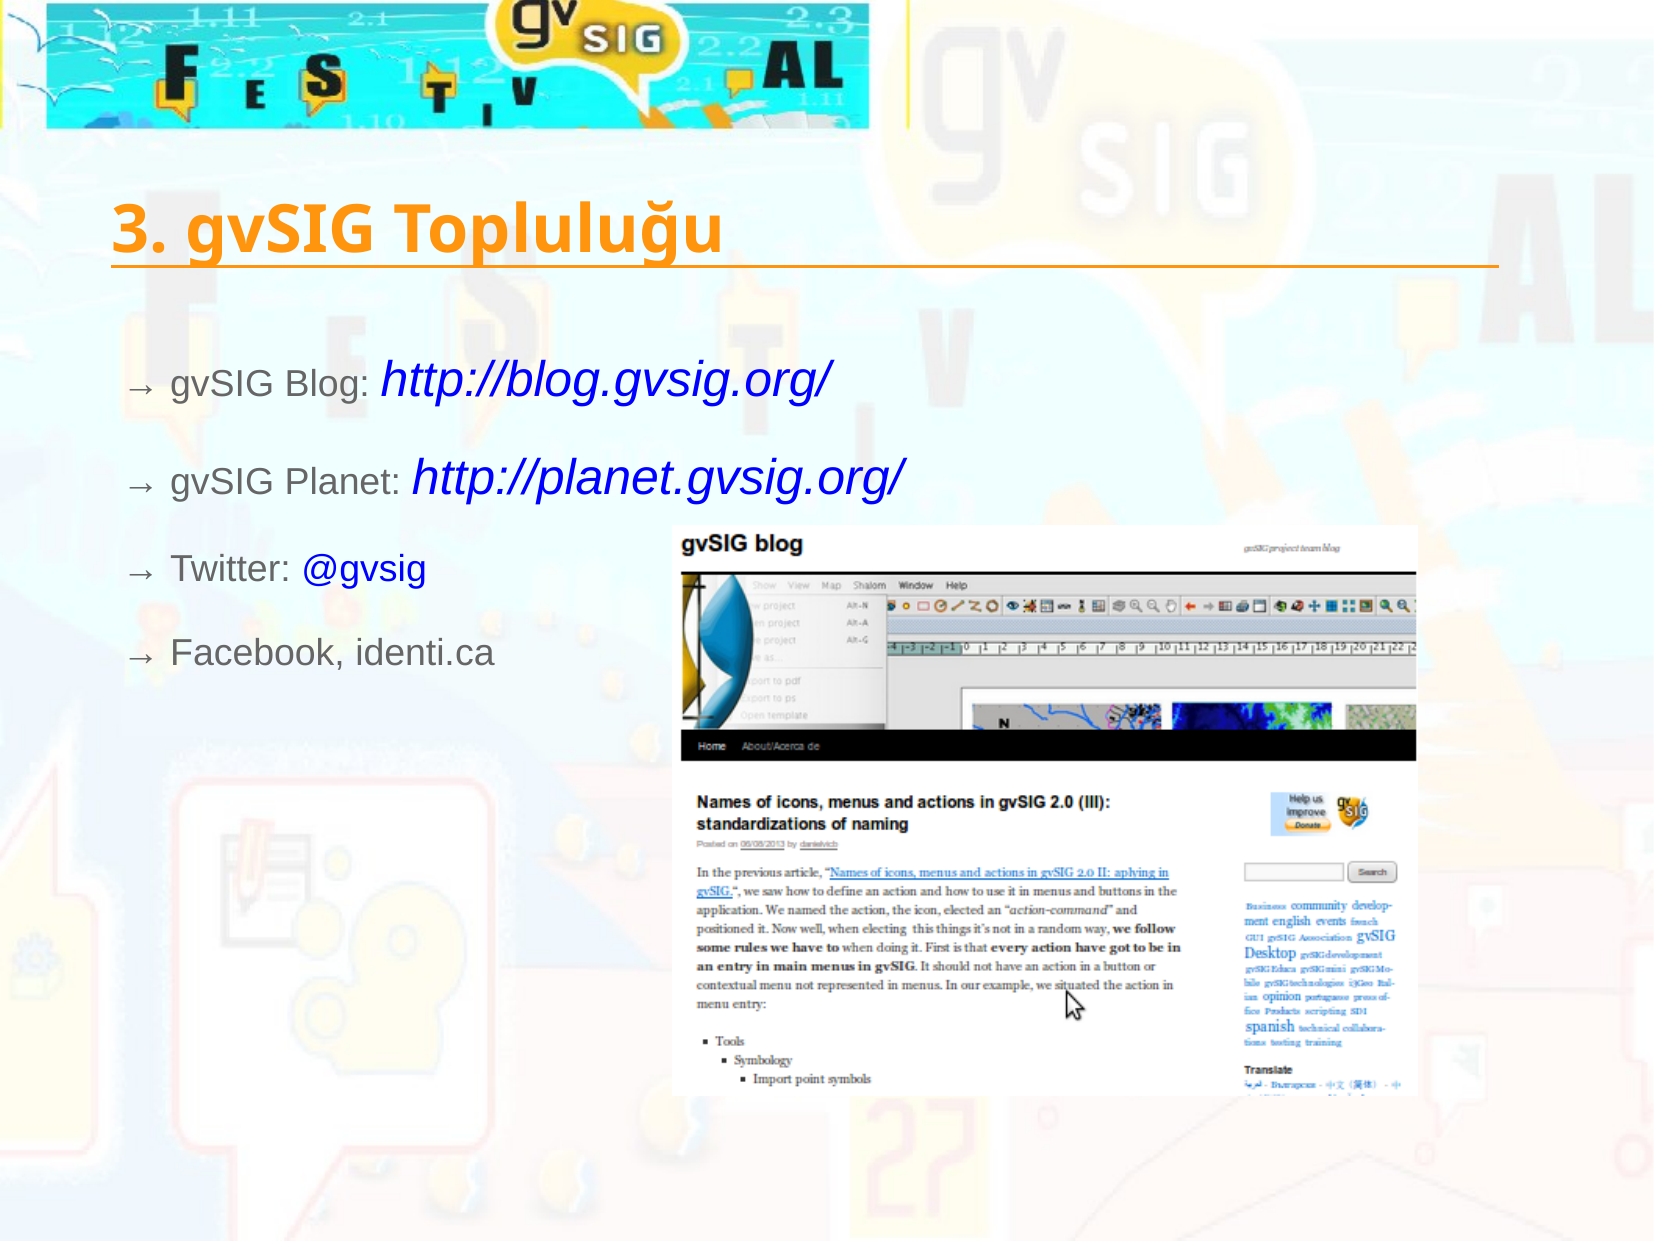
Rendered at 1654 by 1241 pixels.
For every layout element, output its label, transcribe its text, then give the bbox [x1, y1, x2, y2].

title 3. gvSIG Topluluğu [111, 177, 1600, 276]
text_box → gvSIG Blog: http://blog.gvsig.org/ → gvSIG Planet: http://planet.gvsig.org/ → Twitter: @gvsig → Facebook, identi.ca [107, 344, 938, 682]
picture [0, 0, 1654, 1241]
